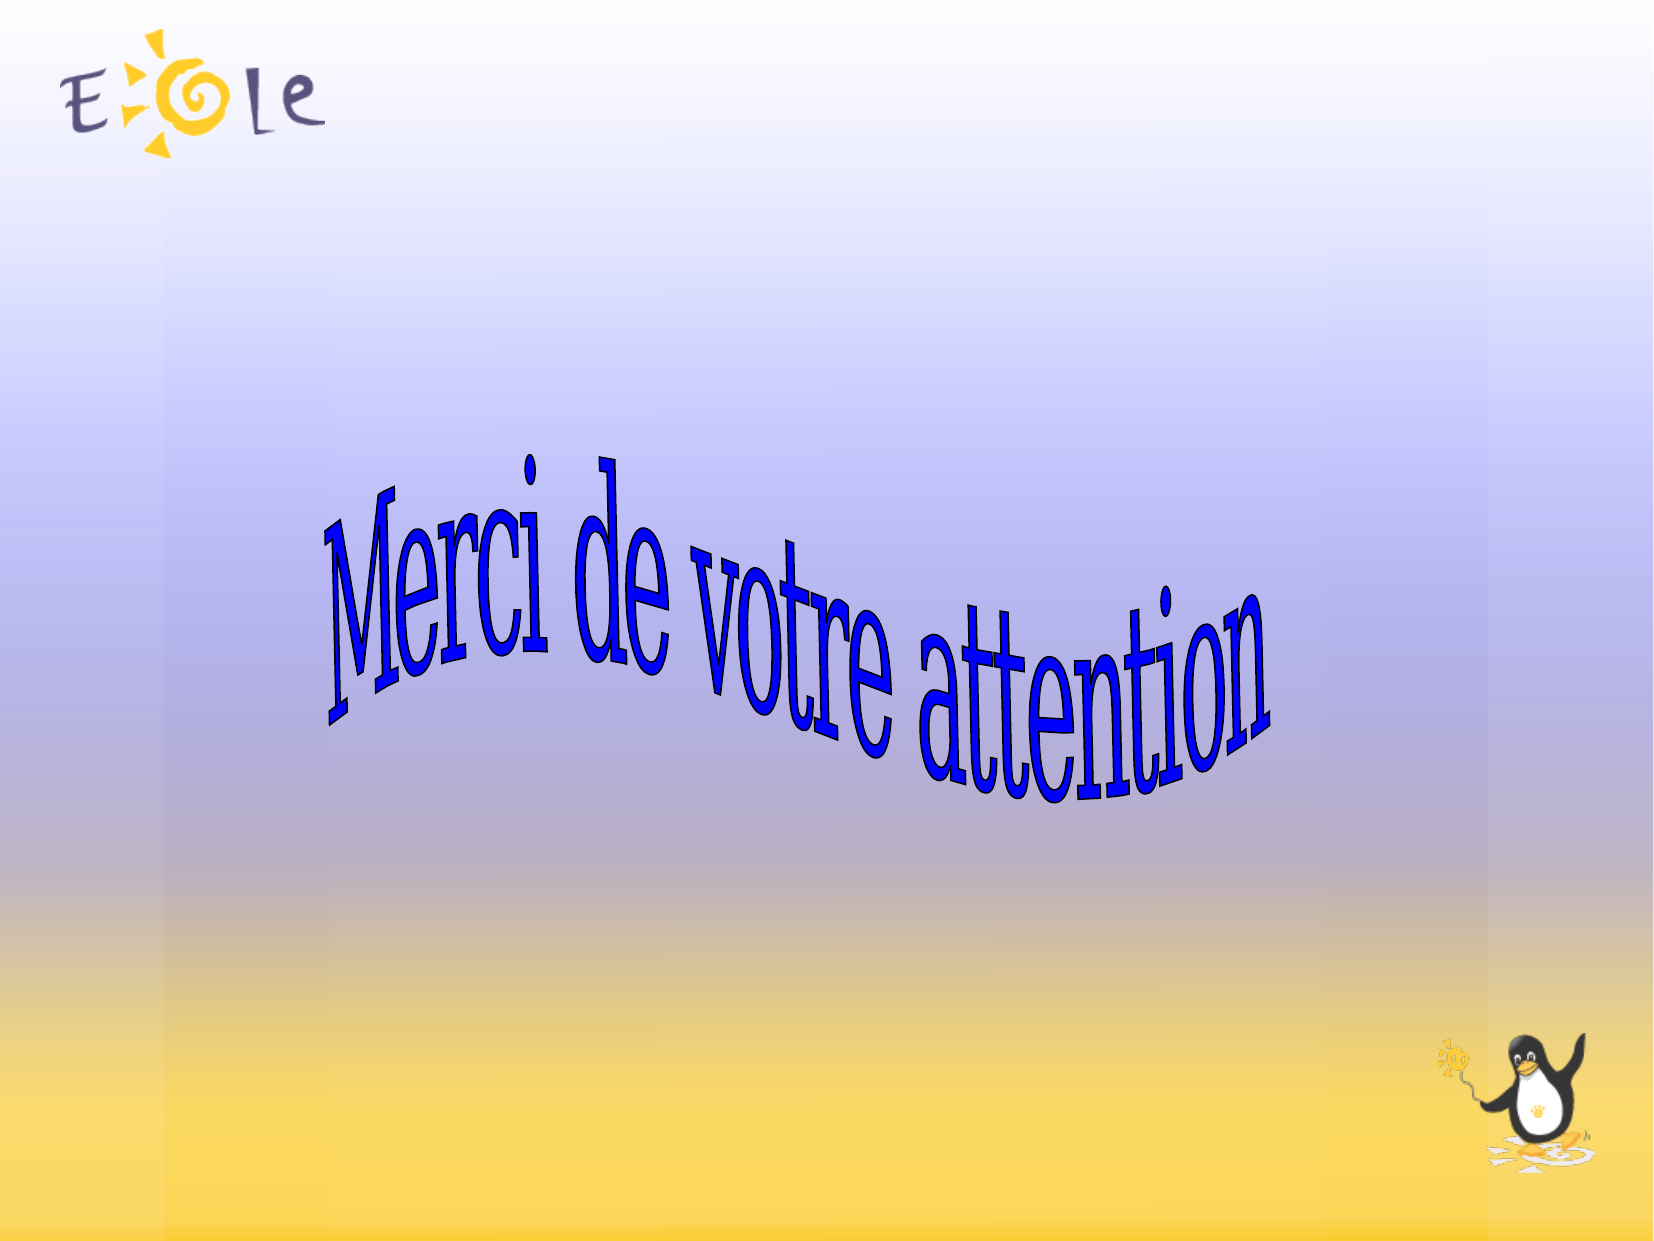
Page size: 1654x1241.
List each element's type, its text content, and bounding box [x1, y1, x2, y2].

text_box Merci de votre attention [324, 486, 399, 726]
text_box Merci de votre attention [738, 567, 781, 715]
text_box Merci de votre attention [994, 611, 1029, 799]
text_box Merci de votre attention [850, 610, 892, 758]
text_box Merci de votre attention [575, 457, 627, 665]
text_box Merci de votre attention [438, 513, 478, 664]
text_box Merci de votre attention [811, 592, 849, 741]
text_box Merci de votre attention [1029, 656, 1074, 803]
text_box Merci de votre attention [1184, 624, 1225, 772]
text_box Merci de votre attention [920, 634, 966, 785]
text_box Merci de votre attention [1124, 609, 1159, 794]
picture [0, 0, 1654, 1241]
text_box Merci de votre attention [780, 540, 814, 731]
text_box Merci de votre attention [1074, 654, 1130, 800]
text_box Merci de votre attention [396, 529, 438, 677]
text_box Merci de votre attention [1224, 594, 1270, 755]
text_box Merci de votre attention [691, 546, 739, 695]
text_box Merci de votre attention [1156, 642, 1182, 787]
text_box Merci de votre attention [520, 512, 548, 652]
text_box Merci de votre attention [478, 509, 521, 656]
text_box Merci de votre attention [962, 605, 997, 793]
text_box Merci de votre attention [625, 528, 669, 675]
